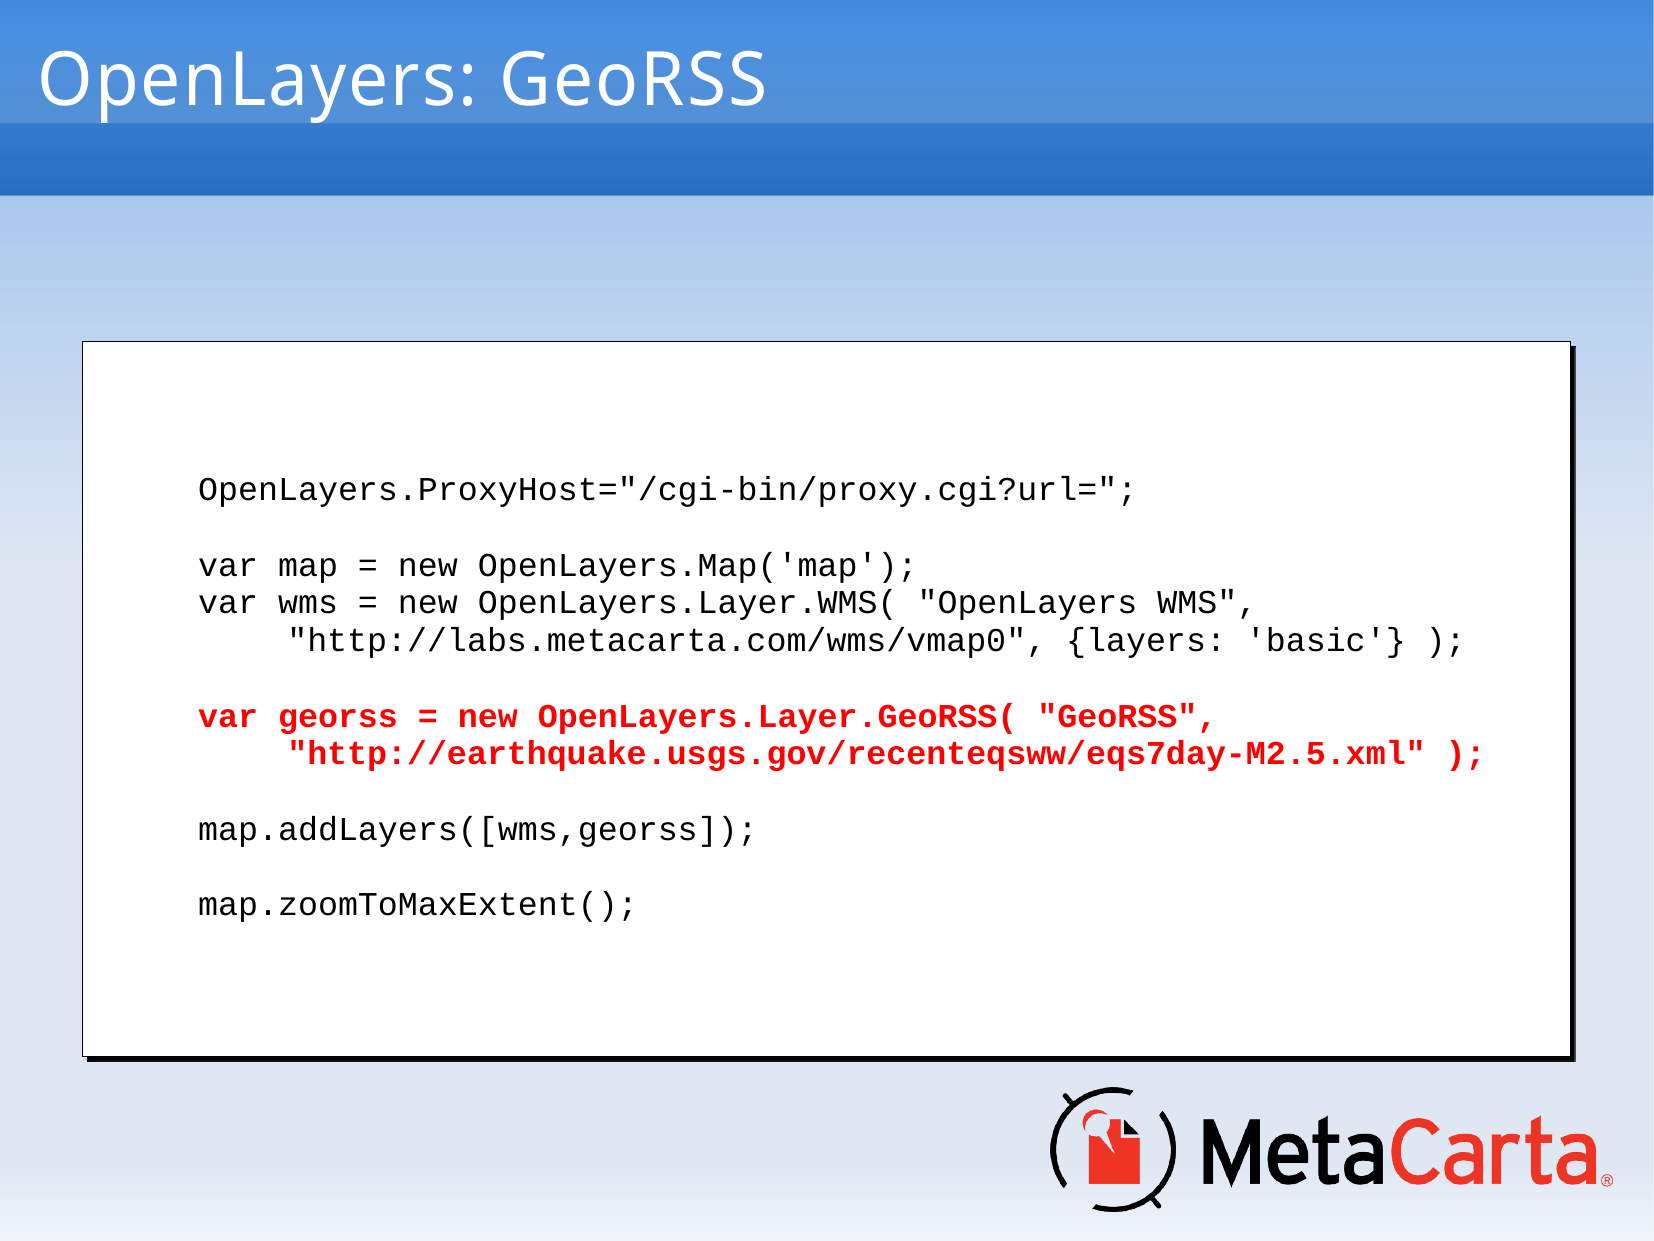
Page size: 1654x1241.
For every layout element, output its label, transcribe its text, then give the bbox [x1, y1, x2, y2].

title OpenLayers: GeoRSS [37, 2, 1463, 151]
picture [0, 0, 1654, 1241]
subtitle OpenLayers.ProxyHost="/cgi-bin/proxy.cgi?url="; var map = new OpenLayers.Map('map'); var wms = new OpenLayers.Layer.WMS( "OpenLayers WMS", "http://labs.metacarta.com/wms/vmap0", {layers: 'basic'} ); var georss = new OpenLayers.Layer.GeoRSS( "GeoRSS", "http://earthquake.usgs.gov/recenteqsww/eqs7day-M2.5.xml" ); map.addLayers([wms,georss]); map.zoomToMaxExtent(); [82, 341, 1571, 1057]
